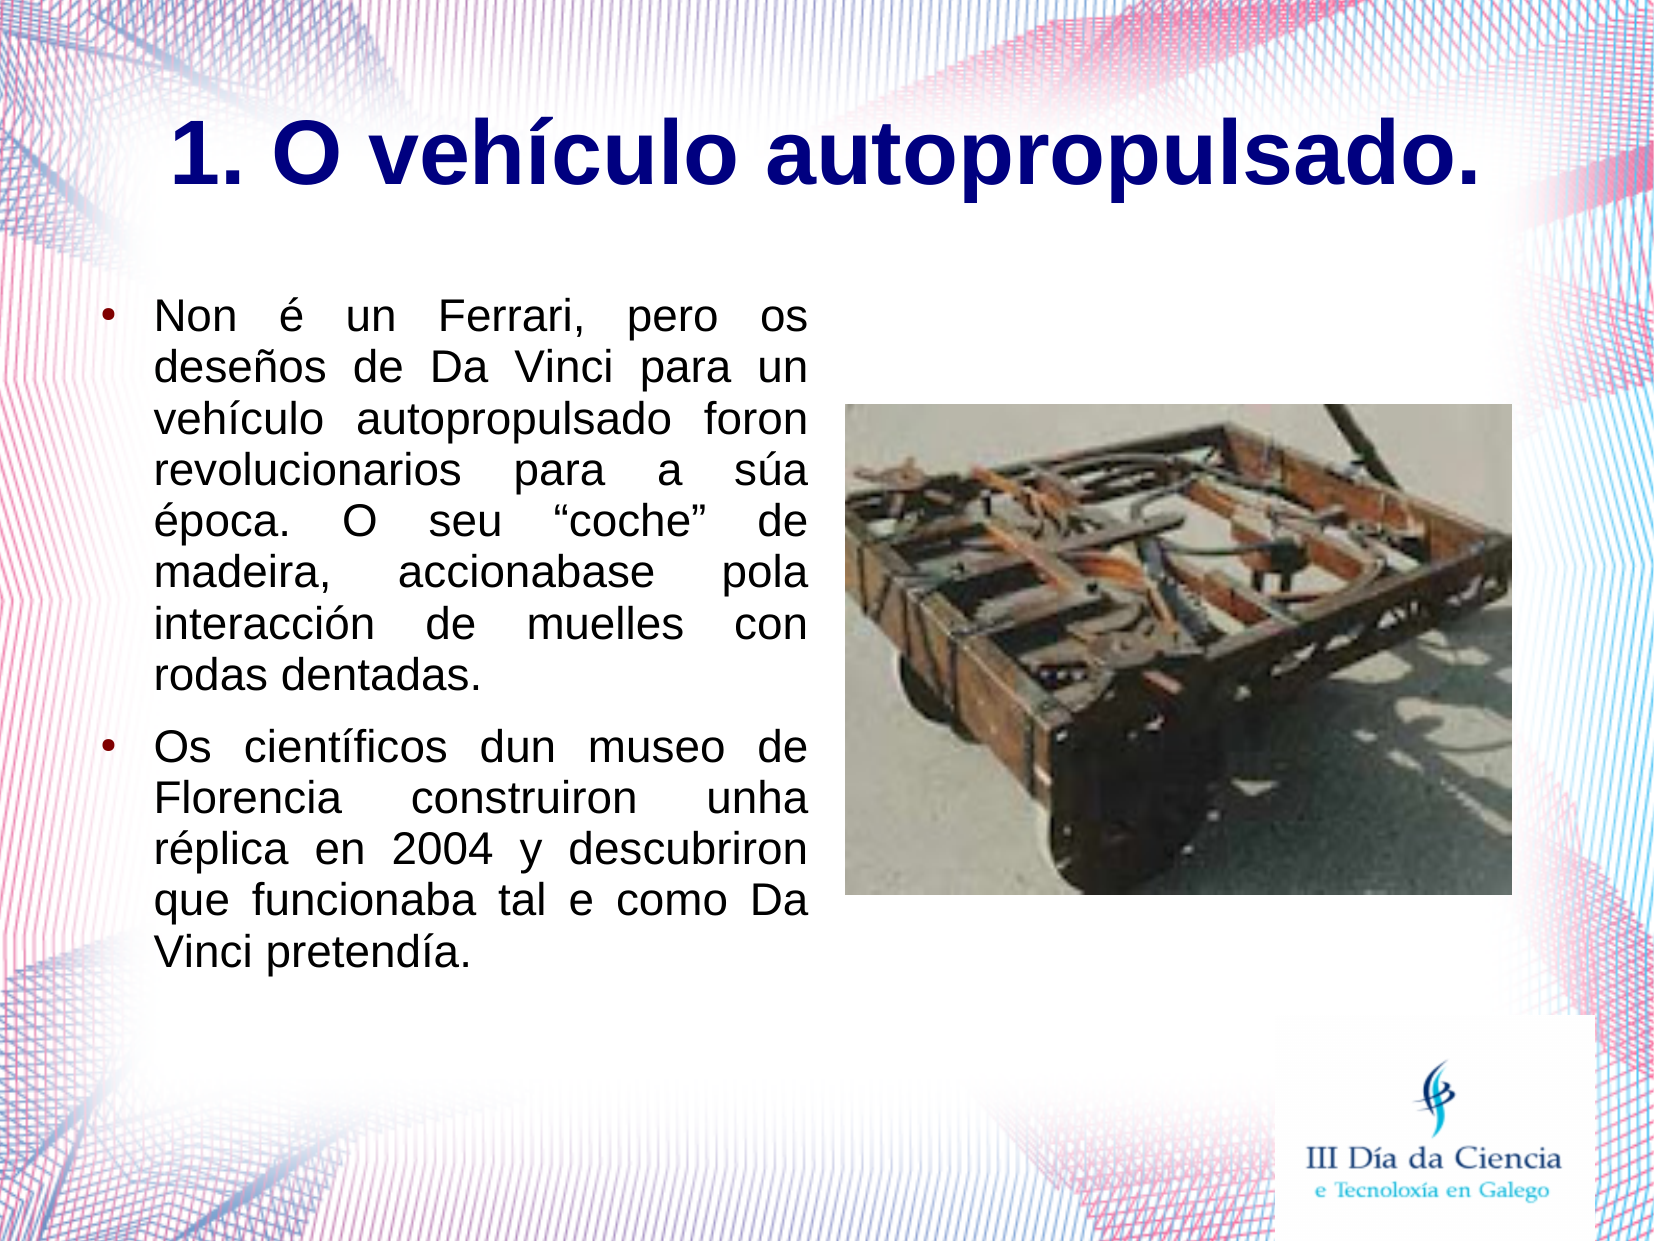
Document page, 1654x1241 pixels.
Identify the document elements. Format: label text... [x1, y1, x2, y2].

list Non é un Ferrari, pero os deseños de Da Vinci para un vehículo autopropulsado foron revolucionarios para a súa época. O seu “coche” de madeira, accionabase pola interacción de muelles con rodas dentadas. Os científicos dun museo de Florencia construiron unha réplica en 2004 y descubriron que funcionaba tal e como Da Vinci pretendía. [82, 290, 809, 1010]
picture [0, 0, 1654, 1241]
title 1. O vehículo autopropulsado. [82, 49, 1571, 257]
